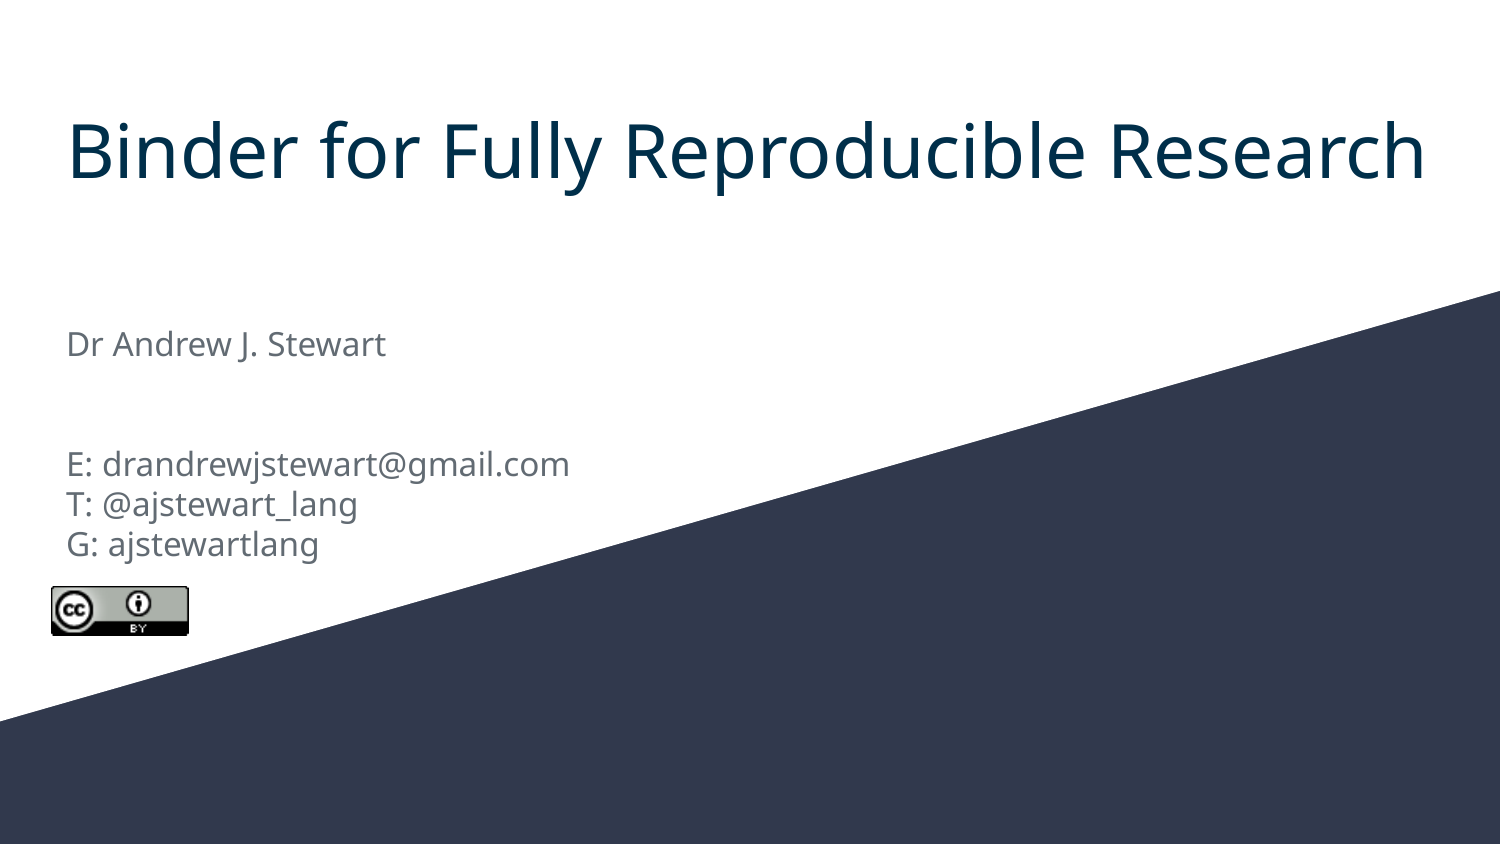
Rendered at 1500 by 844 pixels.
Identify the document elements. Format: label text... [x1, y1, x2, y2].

picture [51, 586, 189, 636]
title Binder for Fully Reproducible Research [51, 88, 1449, 299]
subtitle Dr Andrew J. Stewart E: drandrewjstewart@gmail.com T: @ajstewart_lang G: ajstewartlang [51, 308, 748, 430]
